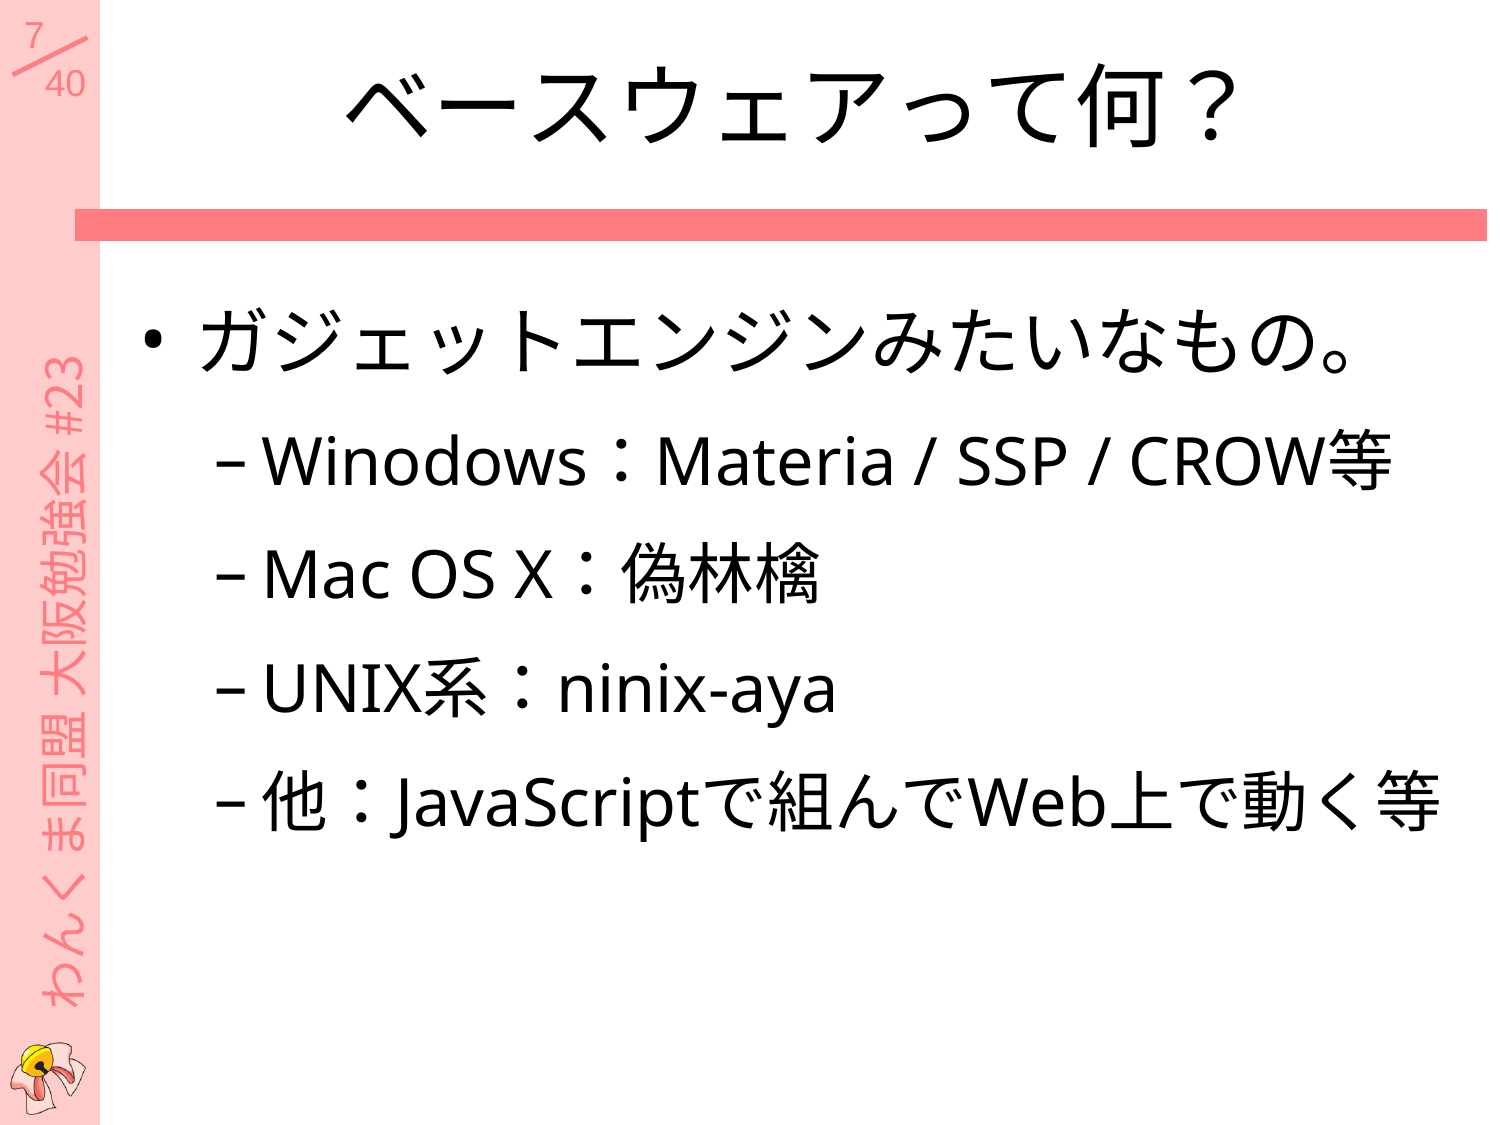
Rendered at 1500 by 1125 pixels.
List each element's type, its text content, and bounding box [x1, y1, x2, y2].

picture [10, 1042, 86, 1115]
list ガジェットエンジンみたいなもの。 Winodows：Materia / SSP / CROW等 Mac OS X：偽林檎 UNIX系：ninix-aya 他：JavaScriptで組んでWeb上で動く等 [125, 275, 1476, 1116]
title ベースウェアって何？ [125, 0, 1476, 226]
